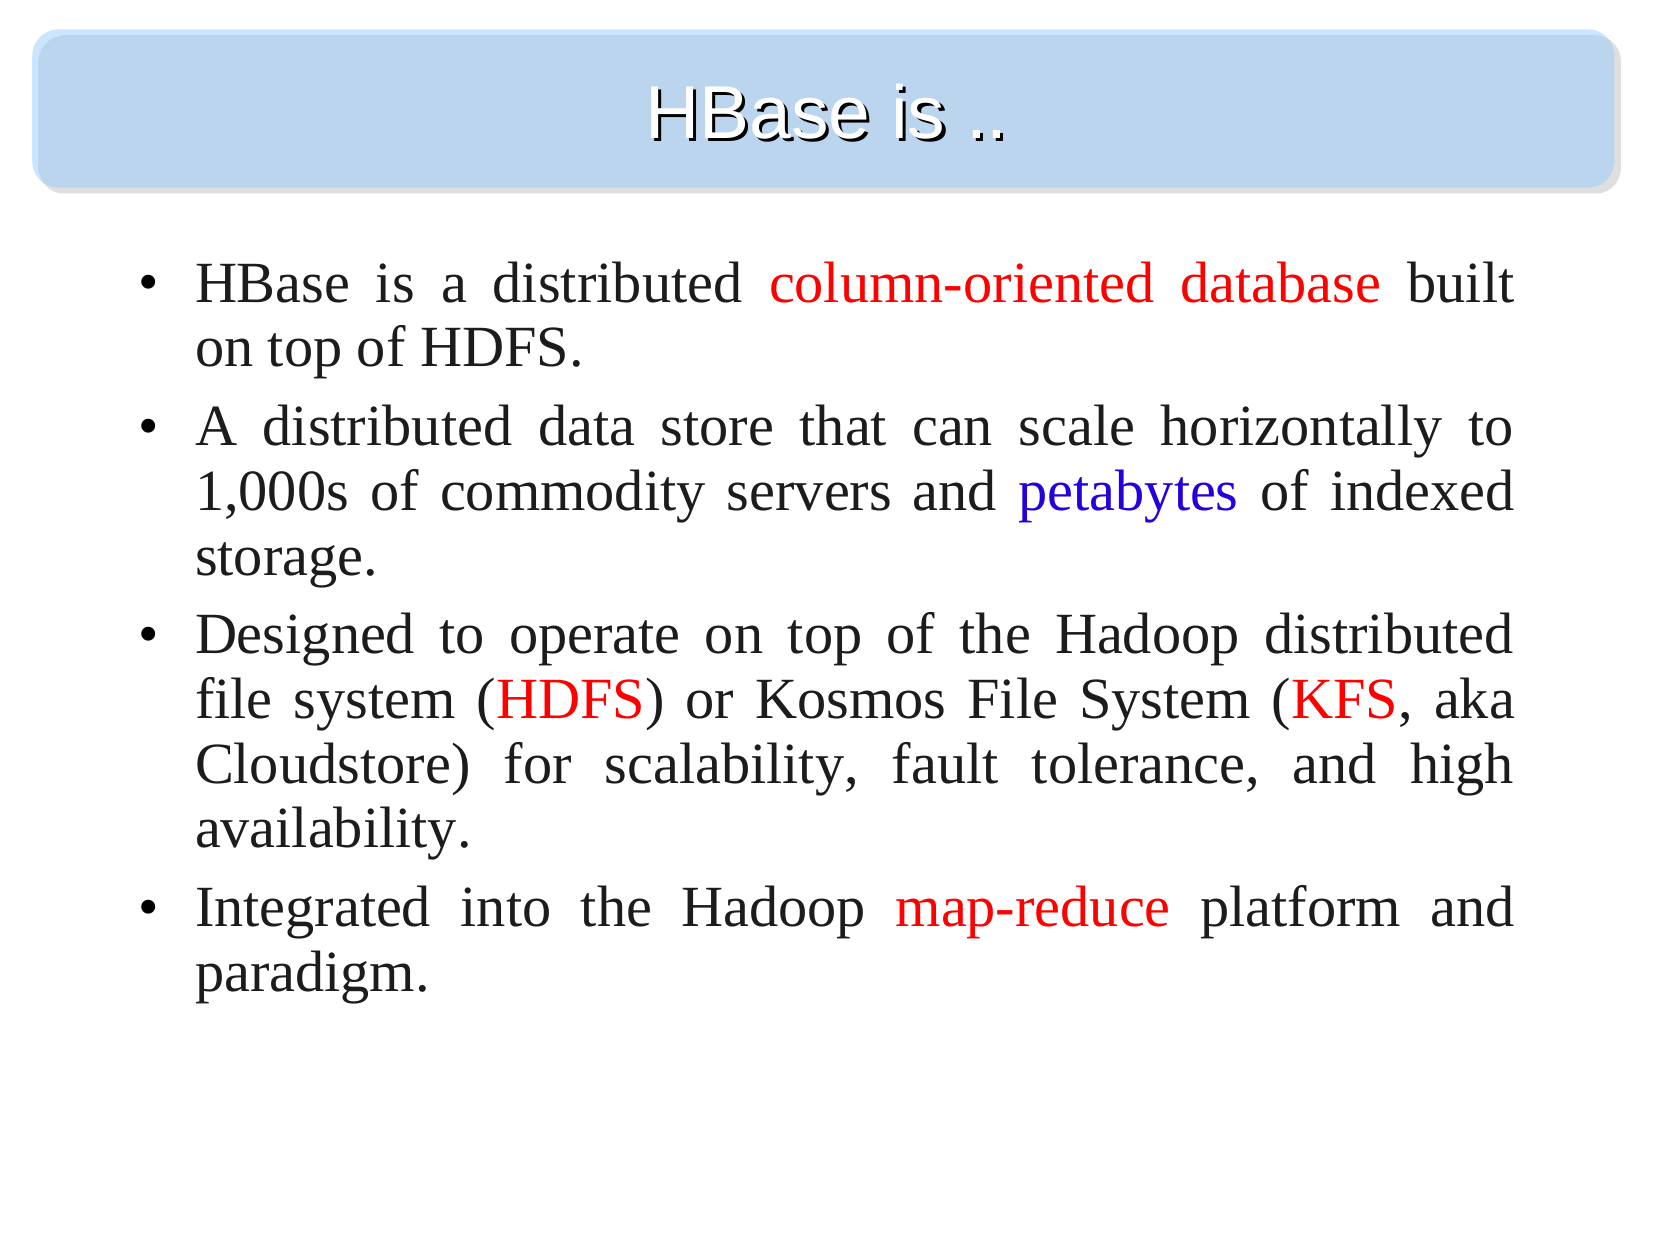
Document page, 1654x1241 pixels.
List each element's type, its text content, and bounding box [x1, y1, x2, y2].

list HBase is a distributed column-oriented database built on top of HDFS. A distributed data store that can scale horizontally to 1,000s of commodity servers and petabytes of indexed storage. Designed to operate on top of the Hadoop distributed file system (HDFS) or Kosmos File System (KFS, aka Cloudstore) for scalability, fault tolerance, and high availability. Integrated into the Hadoop map-reduce platform and paradigm. [124, 242, 1530, 1103]
title HBase is .. [123, 34, 1530, 191]
text_box [32, 29, 1615, 188]
